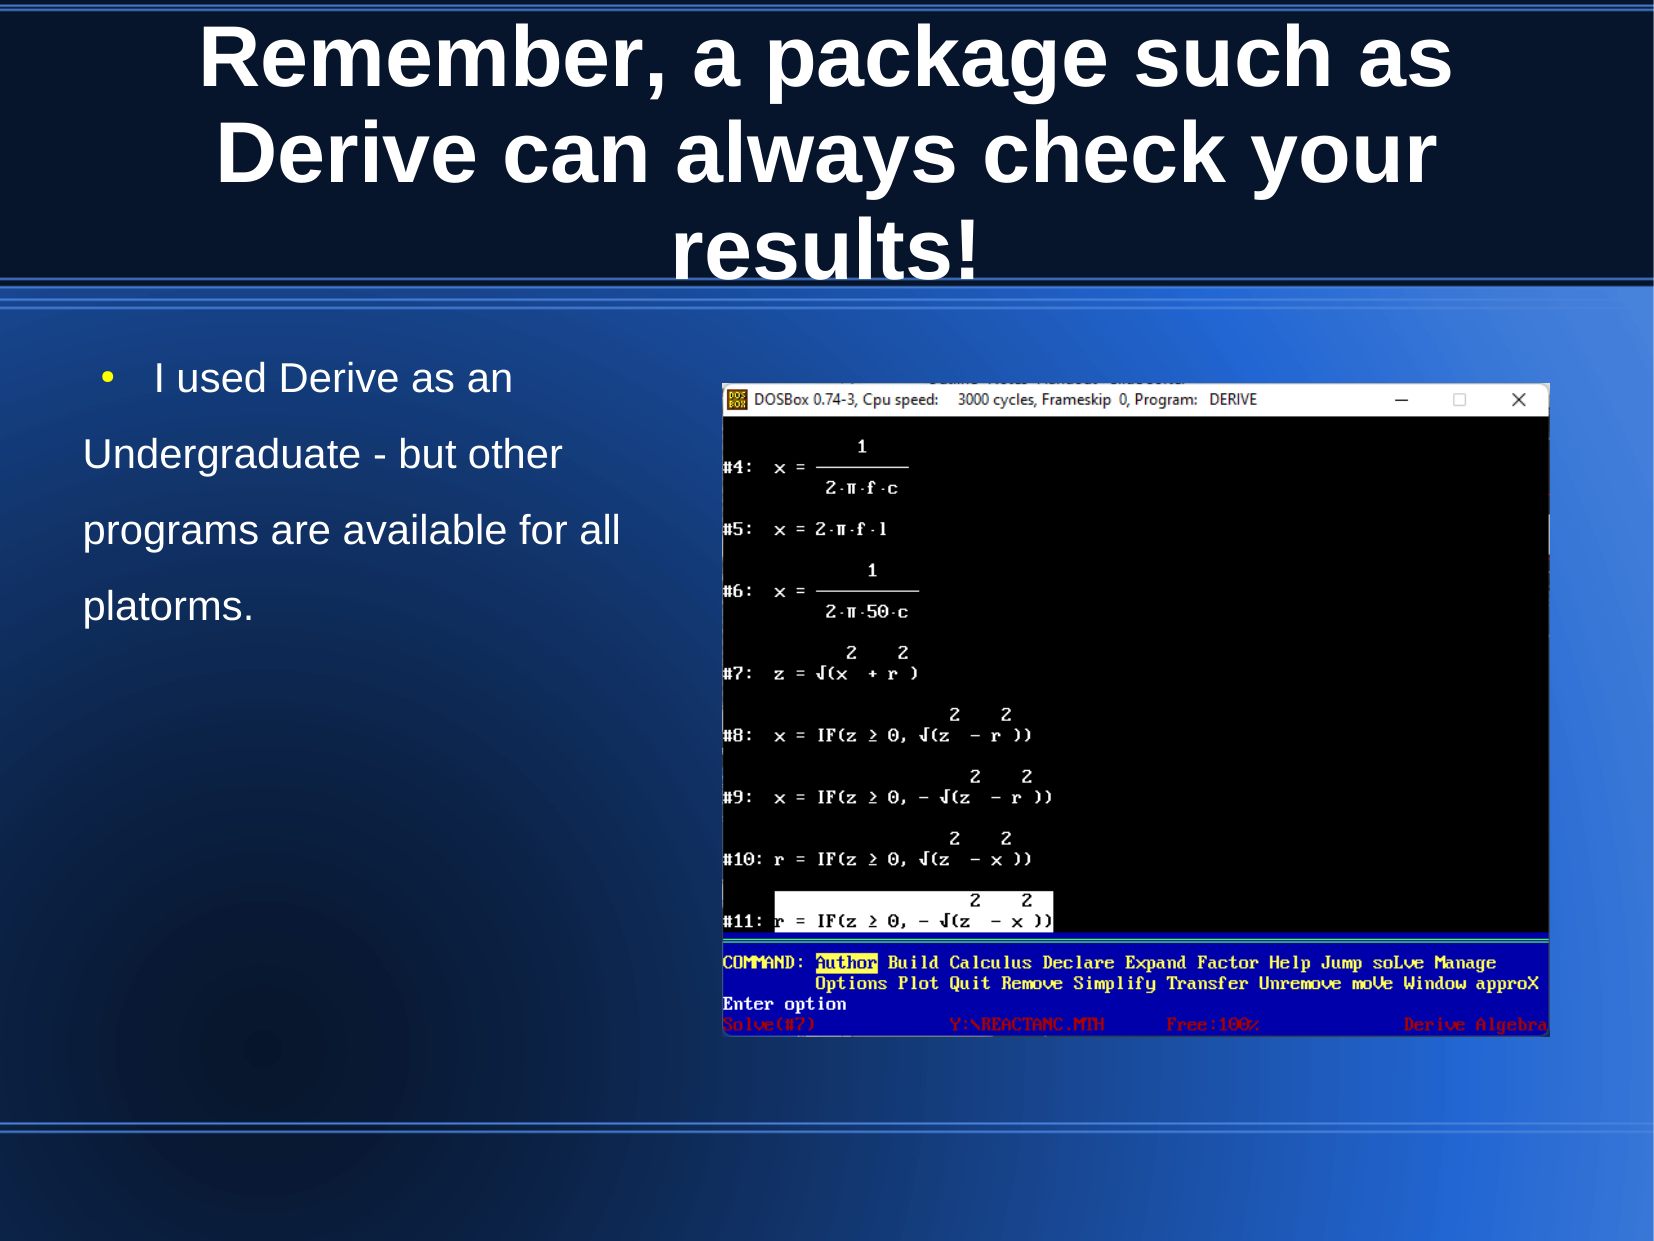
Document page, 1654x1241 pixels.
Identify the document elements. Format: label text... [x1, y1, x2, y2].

title Remember, a package such as Derive can always check your results! [82, 8, 1571, 298]
picture [0, 0, 1654, 1241]
list I used Derive as an Undergraduate - but other programs are available for all platorms. [82, 355, 1571, 1058]
